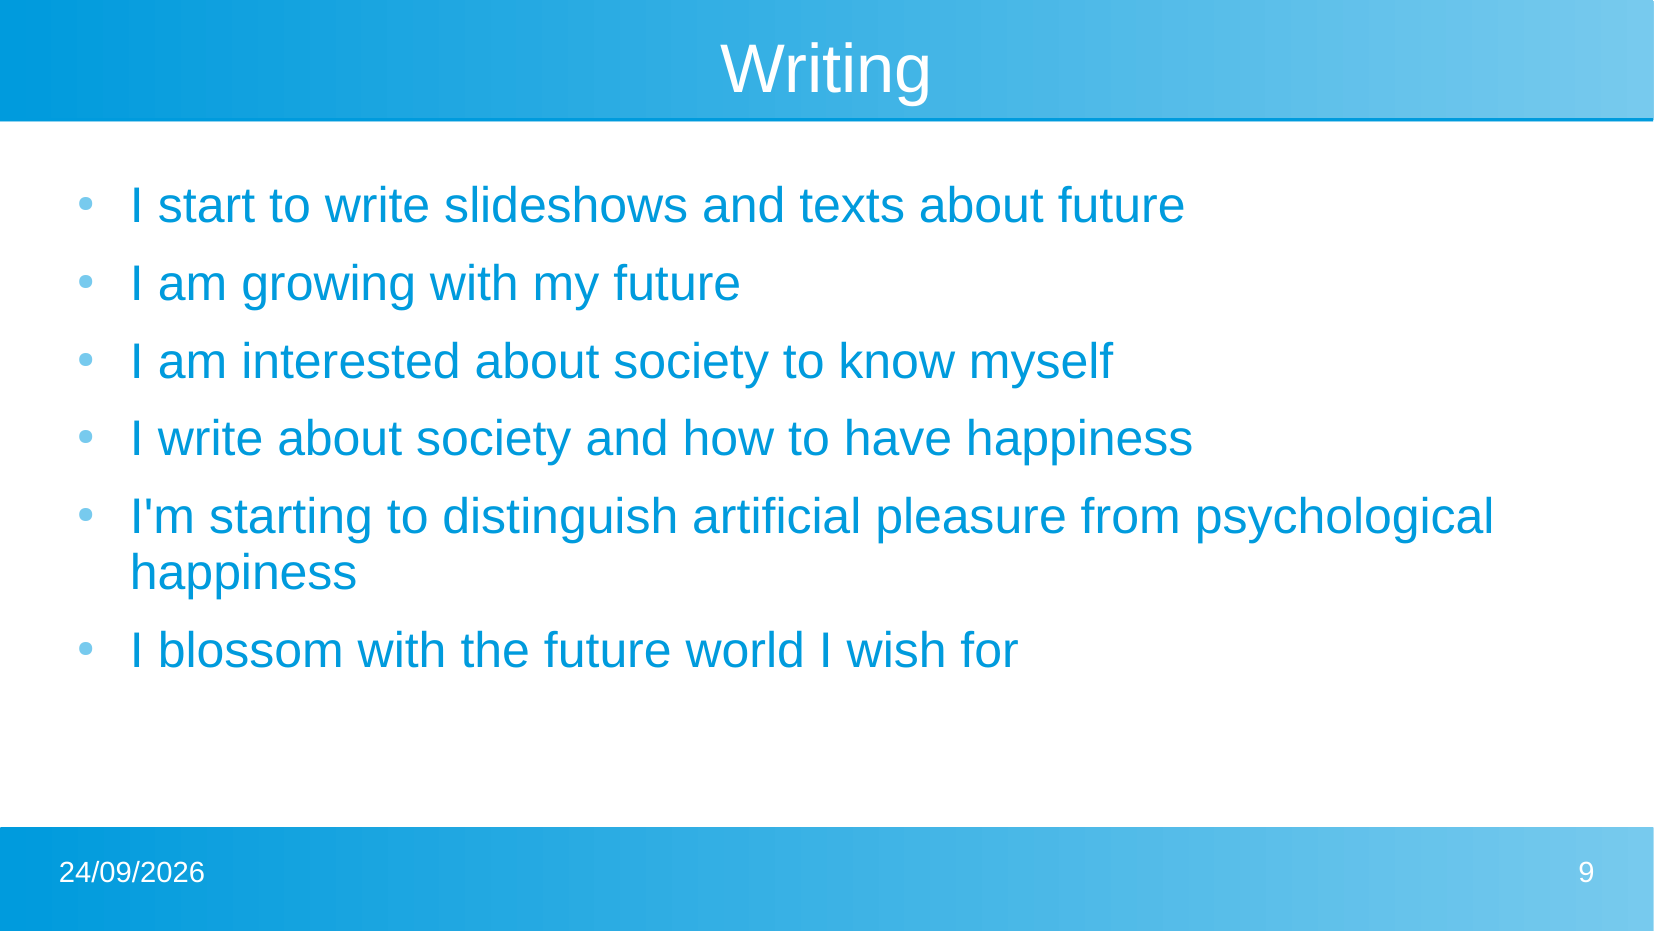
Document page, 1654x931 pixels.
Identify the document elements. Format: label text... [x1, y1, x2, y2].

list I start to write slideshows and texts about future I am growing with my future I am interested about society to know myself I write about society and how to have happiness I'm starting to distinguish artificial pleasure from psychological happiness I blossom with the future world I wish for [59, 177, 1595, 768]
title Writing [59, 29, 1595, 108]
